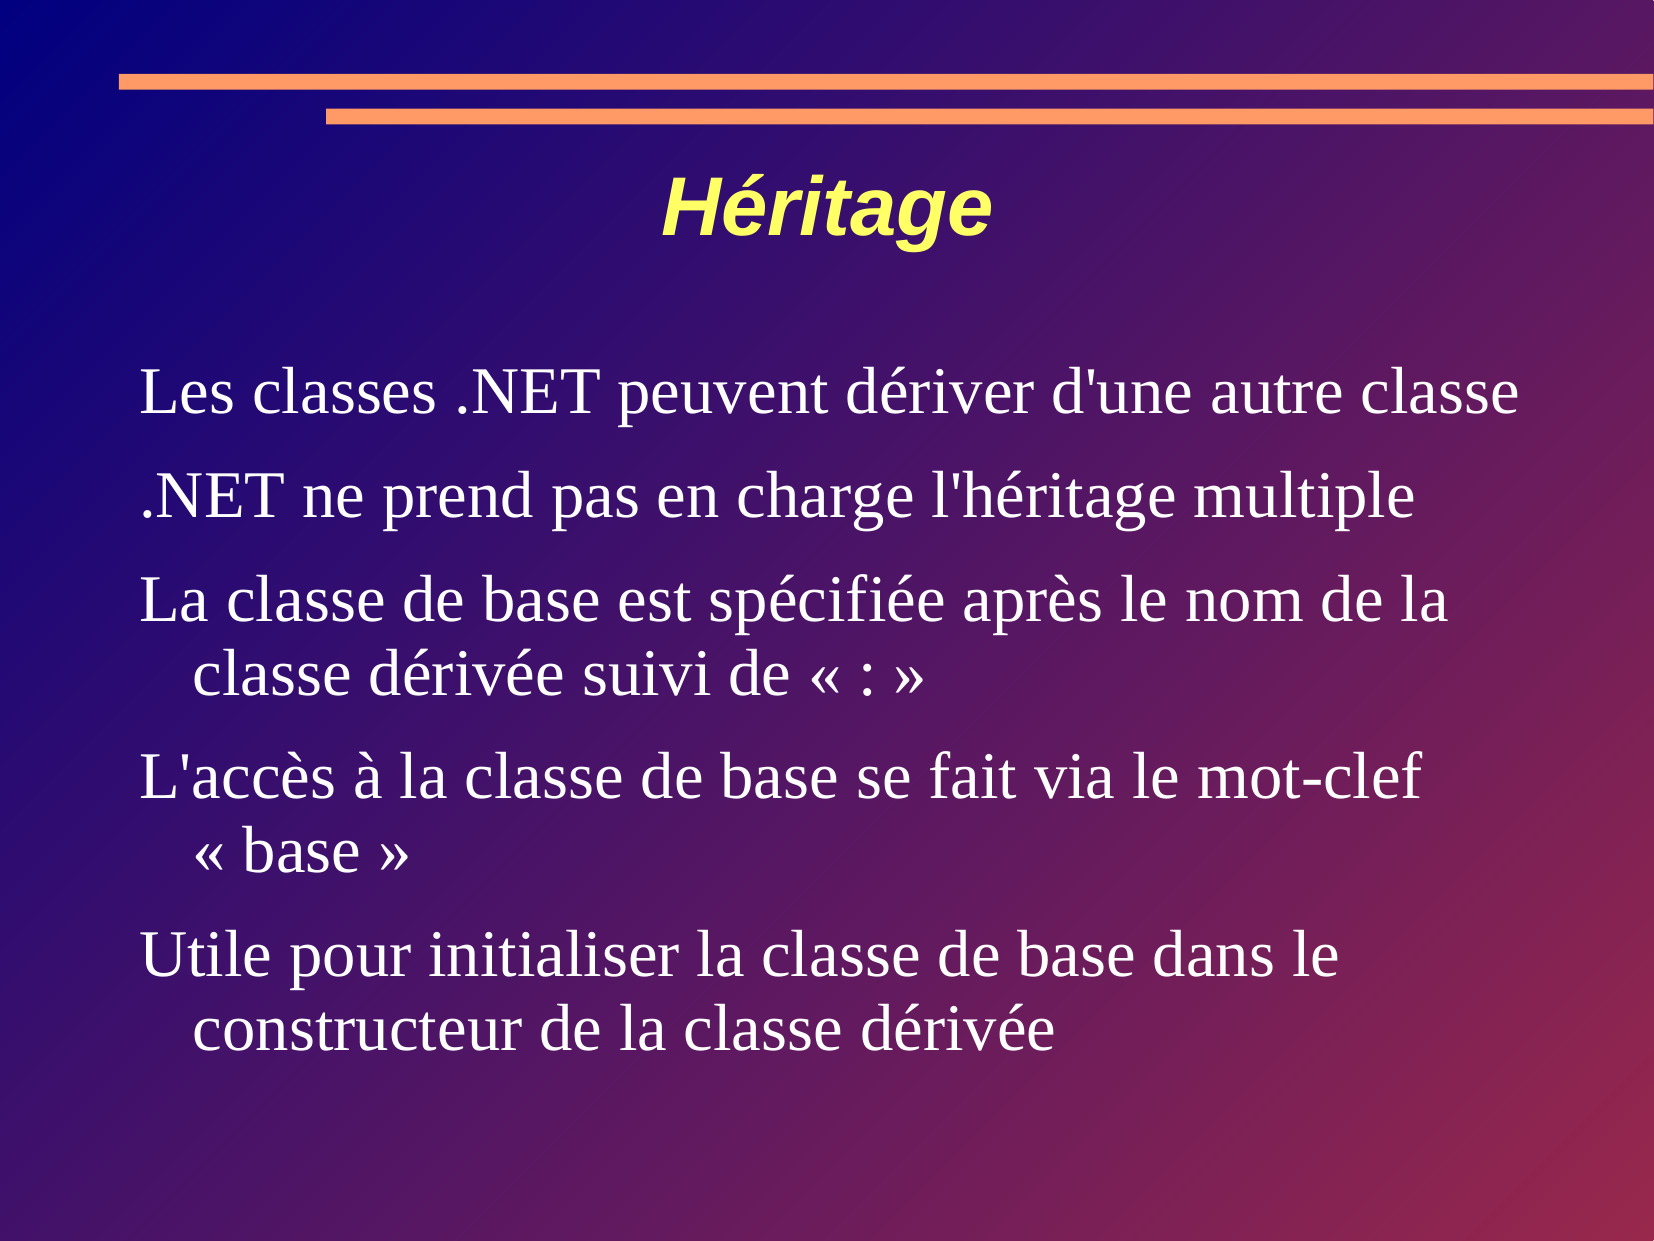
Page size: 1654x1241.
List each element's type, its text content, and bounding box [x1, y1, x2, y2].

list Les classes .NET peuvent dériver d'une autre classe .NET ne prend pas en charge l'héritage multiple La classe de base est spécifiée après le nom de la classe dérivée suivi de « : » L'accès à la classe de base se fait via le mot-clef « base » Utile pour initialiser la classe de base dans le constructeur de la classe dérivée [121, 354, 1589, 1066]
title Héritage [121, 102, 1534, 311]
